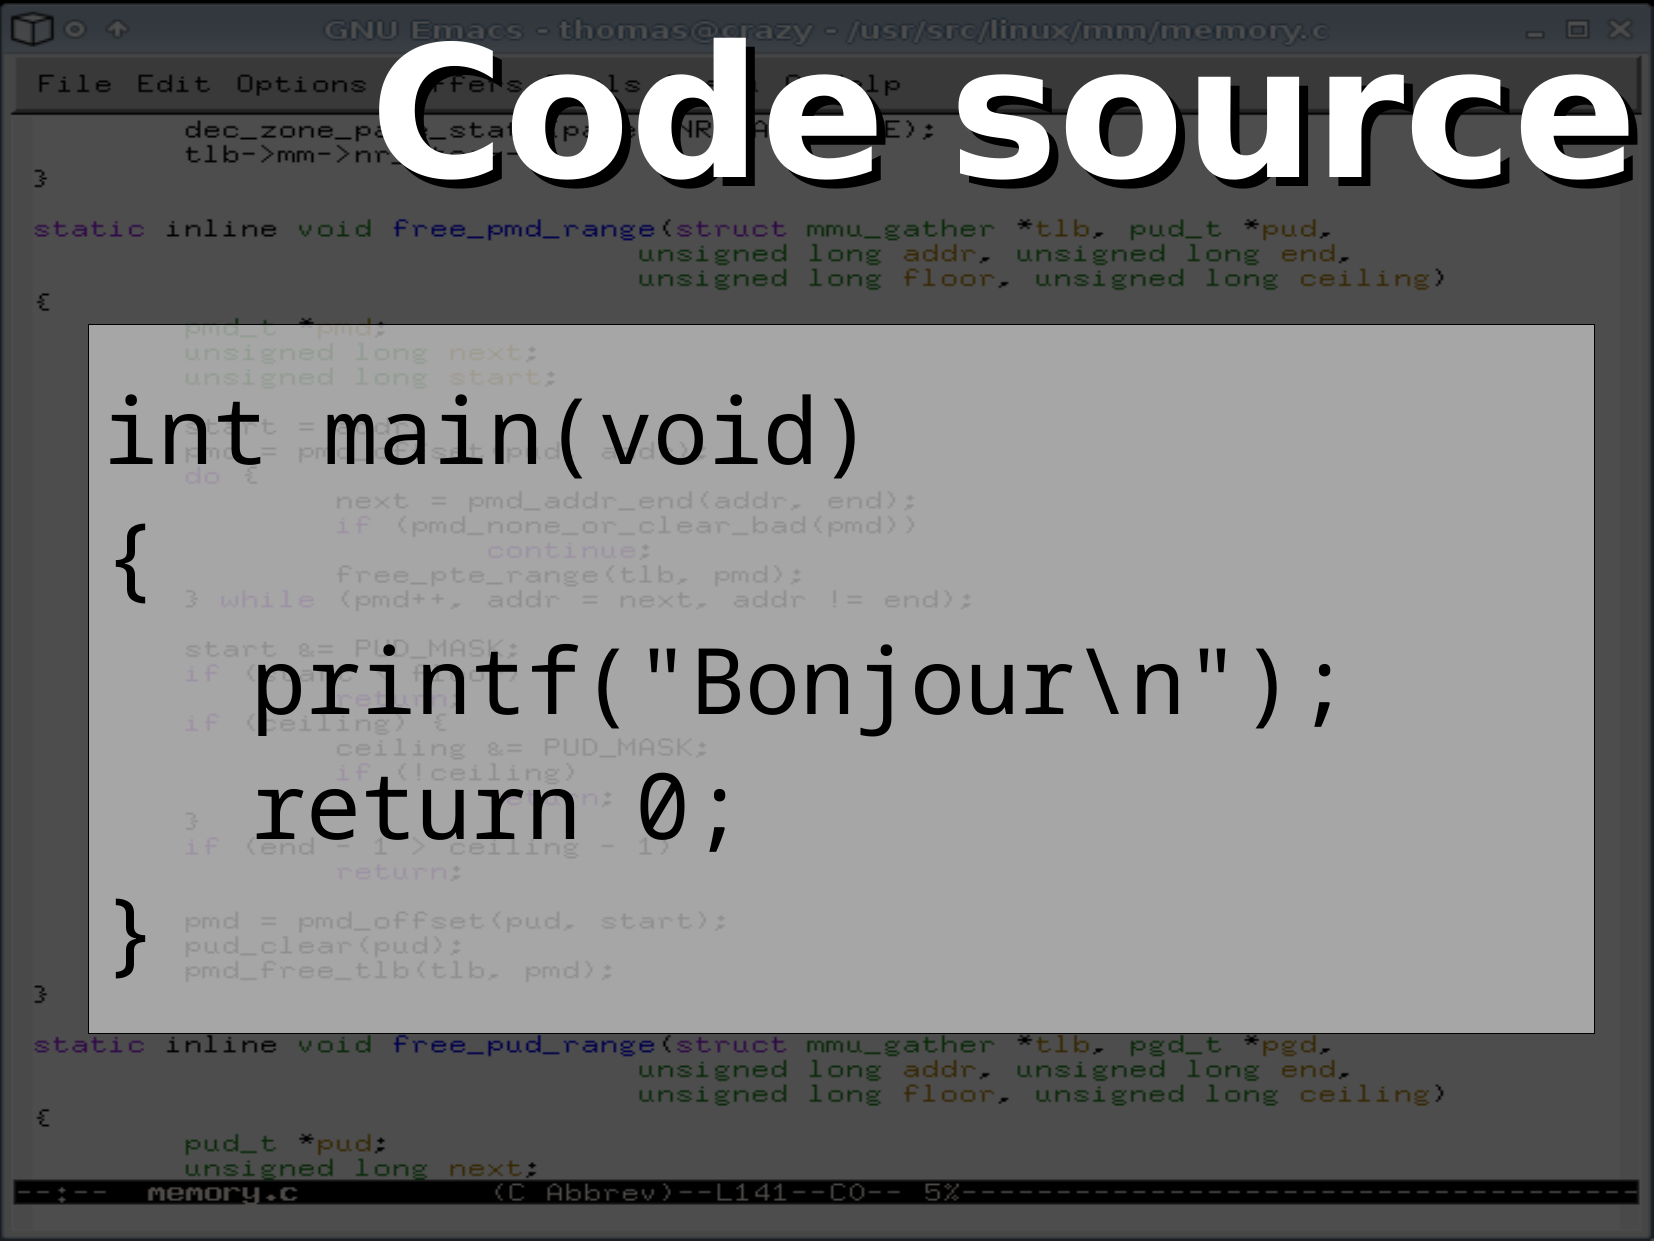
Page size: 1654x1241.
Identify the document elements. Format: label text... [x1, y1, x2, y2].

text_box Code source [0, 0, 1654, 229]
text_box int main(void) { printf("Bonjour\n"); return 0; } [88, 324, 1595, 1034]
picture [0, 229, 1654, 1241]
